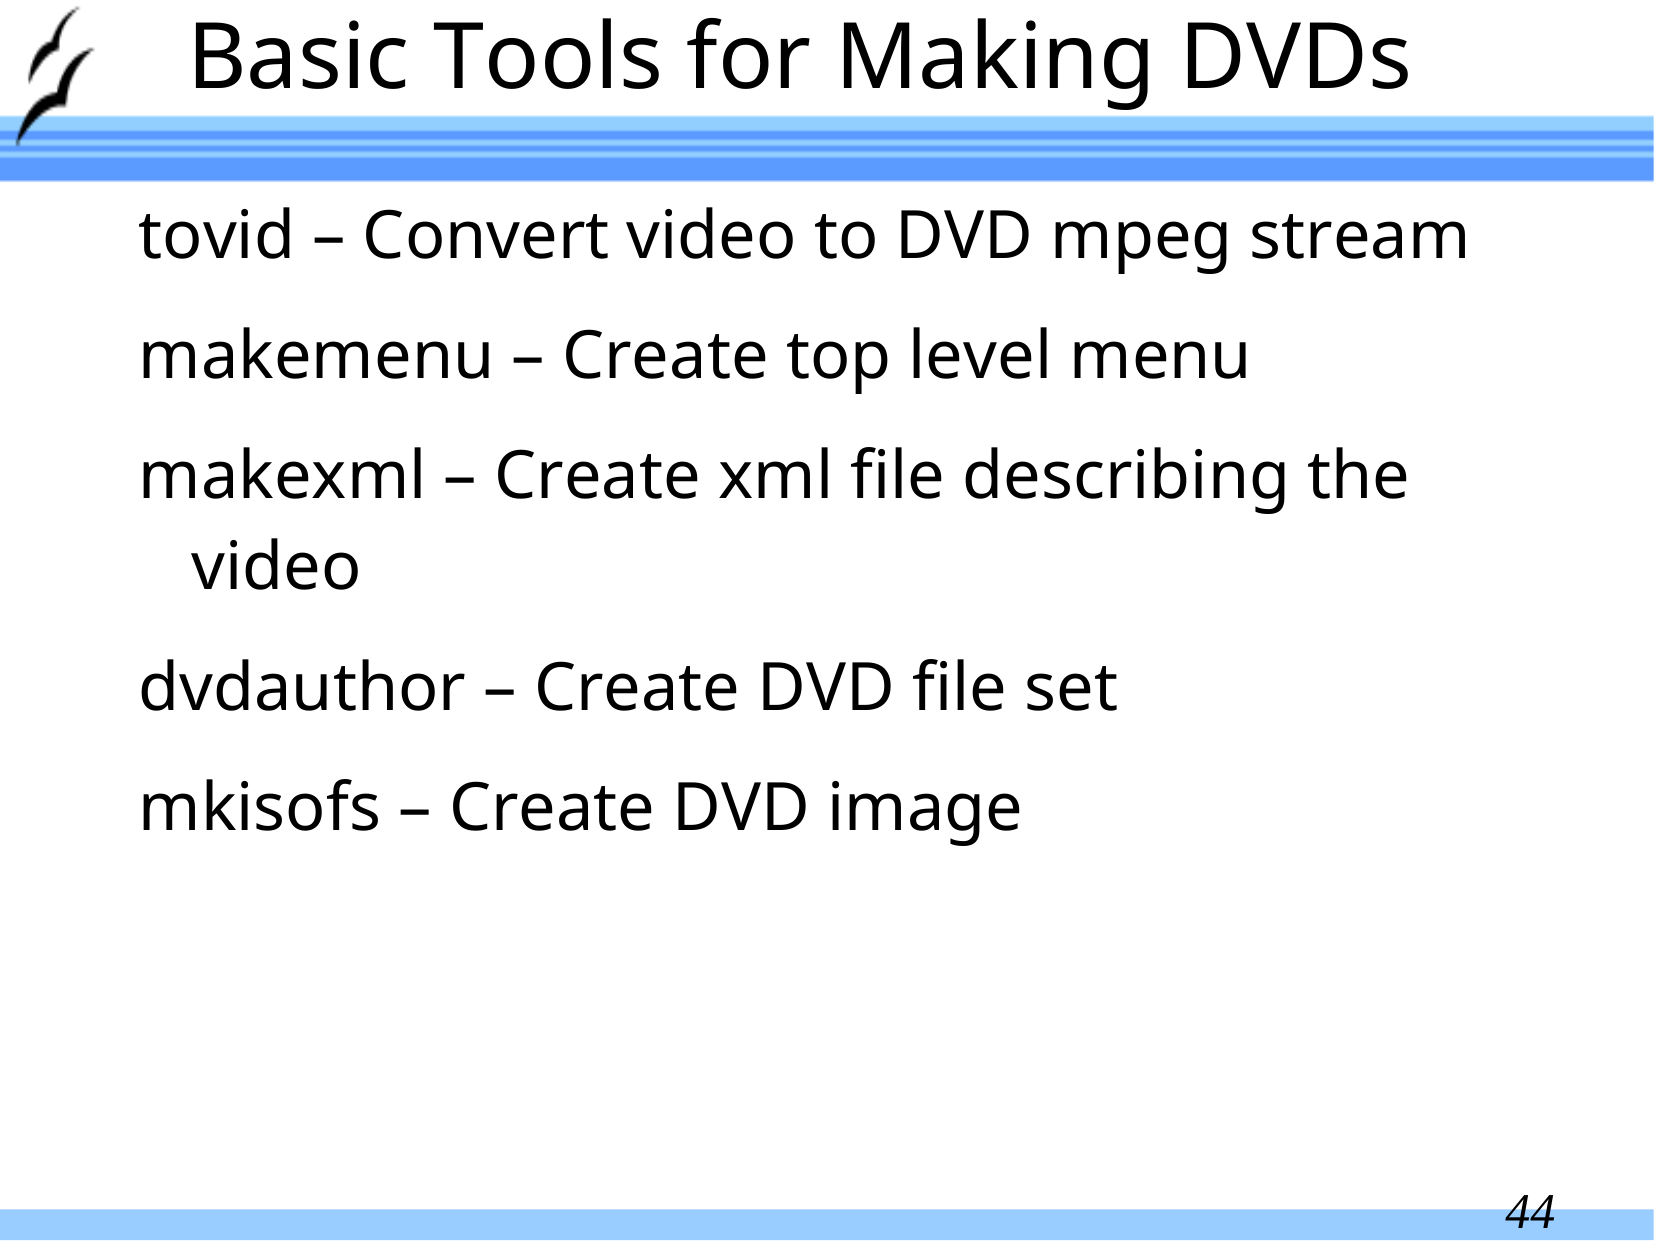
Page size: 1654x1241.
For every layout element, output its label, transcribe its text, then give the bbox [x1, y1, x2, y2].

picture [0, 0, 1654, 188]
list tovid – Convert video to DVD mpeg stream makemenu – Create top level menu makexml – Create xml file describing the video dvdauthor – Create DVD file set mkisofs – Create DVD image [120, 187, 1533, 1195]
title Basic Tools for Making DVDs [94, 0, 1507, 121]
